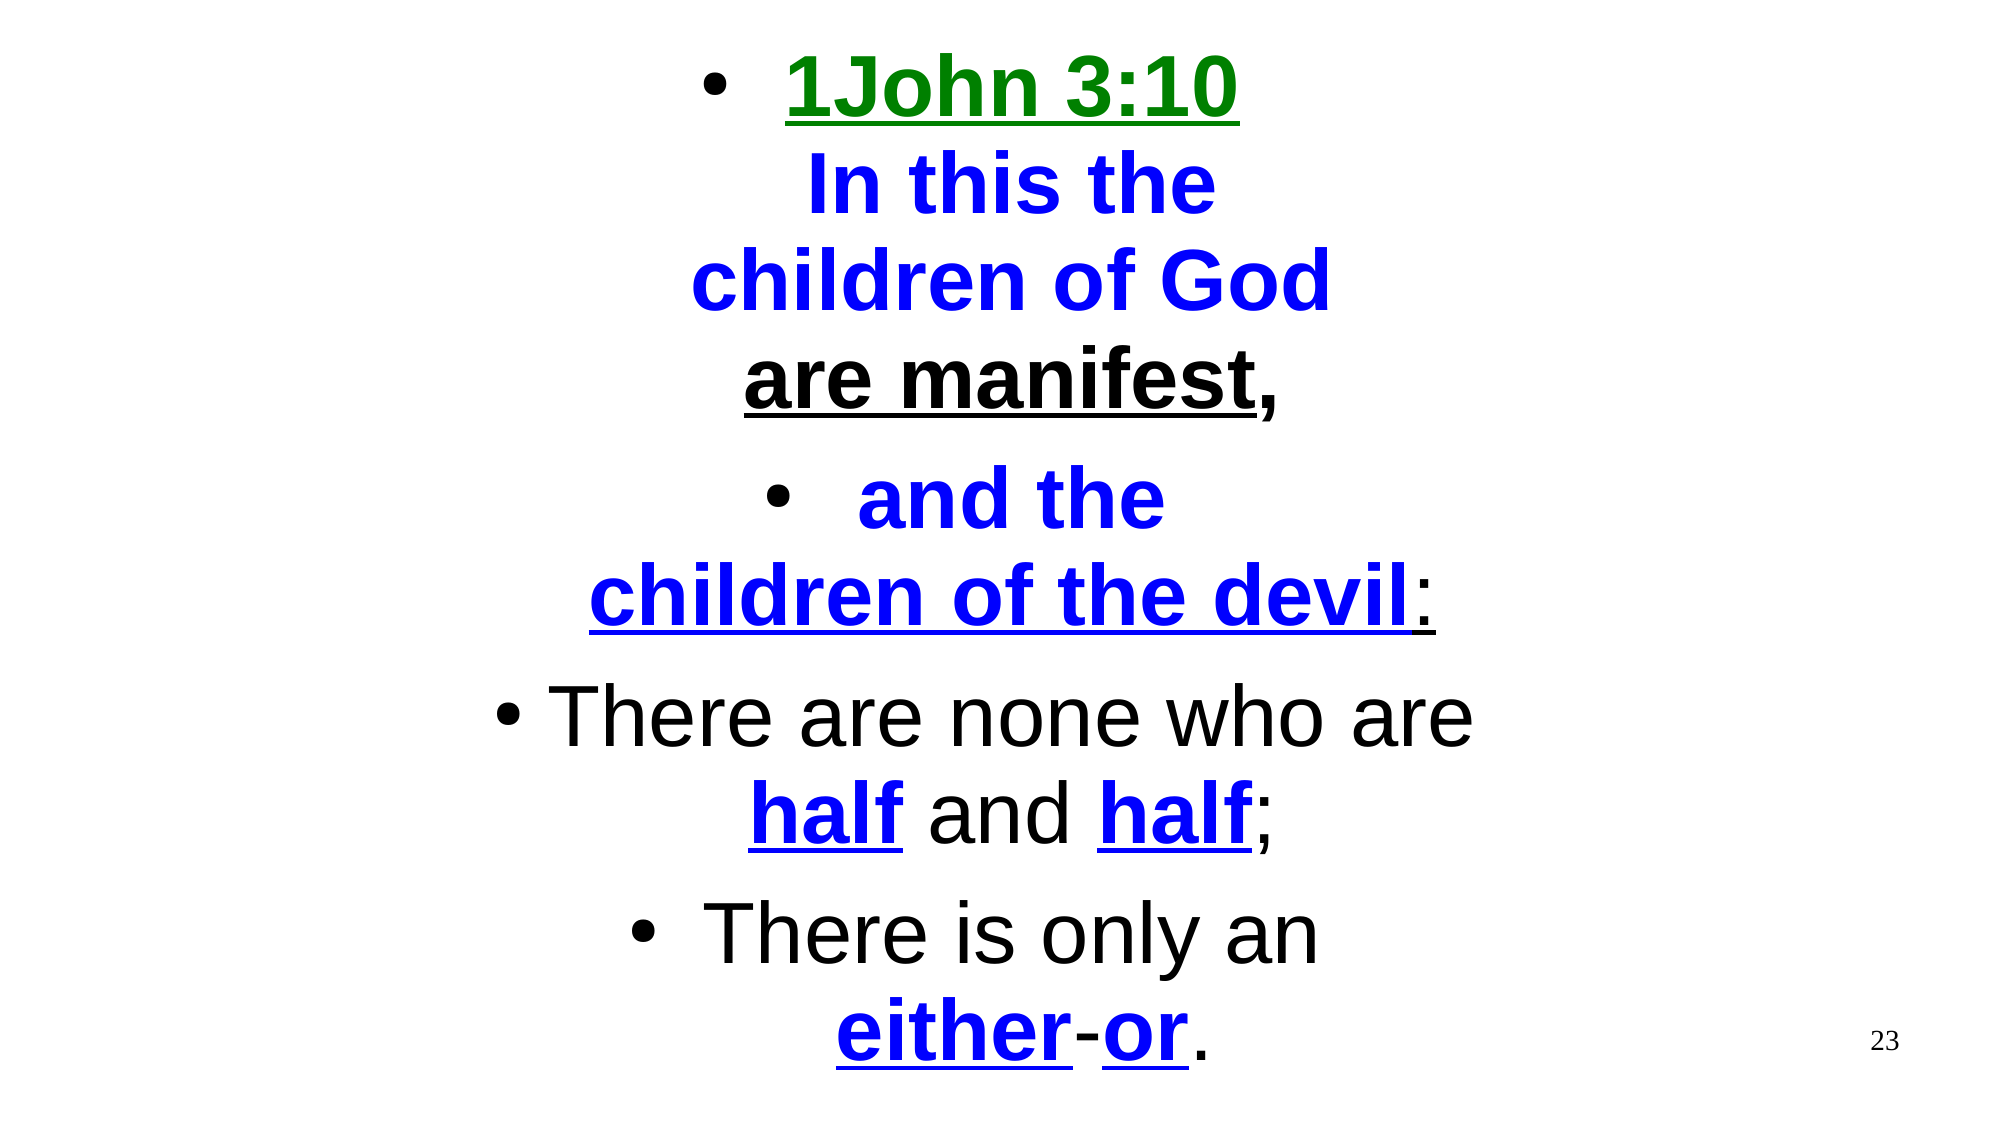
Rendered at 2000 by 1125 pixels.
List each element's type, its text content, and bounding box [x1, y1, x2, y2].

list 1John 3:10 In this the children of God are manifest, and the children of the devil: There are none who are half and half; There is only an either-or. [37, 37, 1951, 1088]
